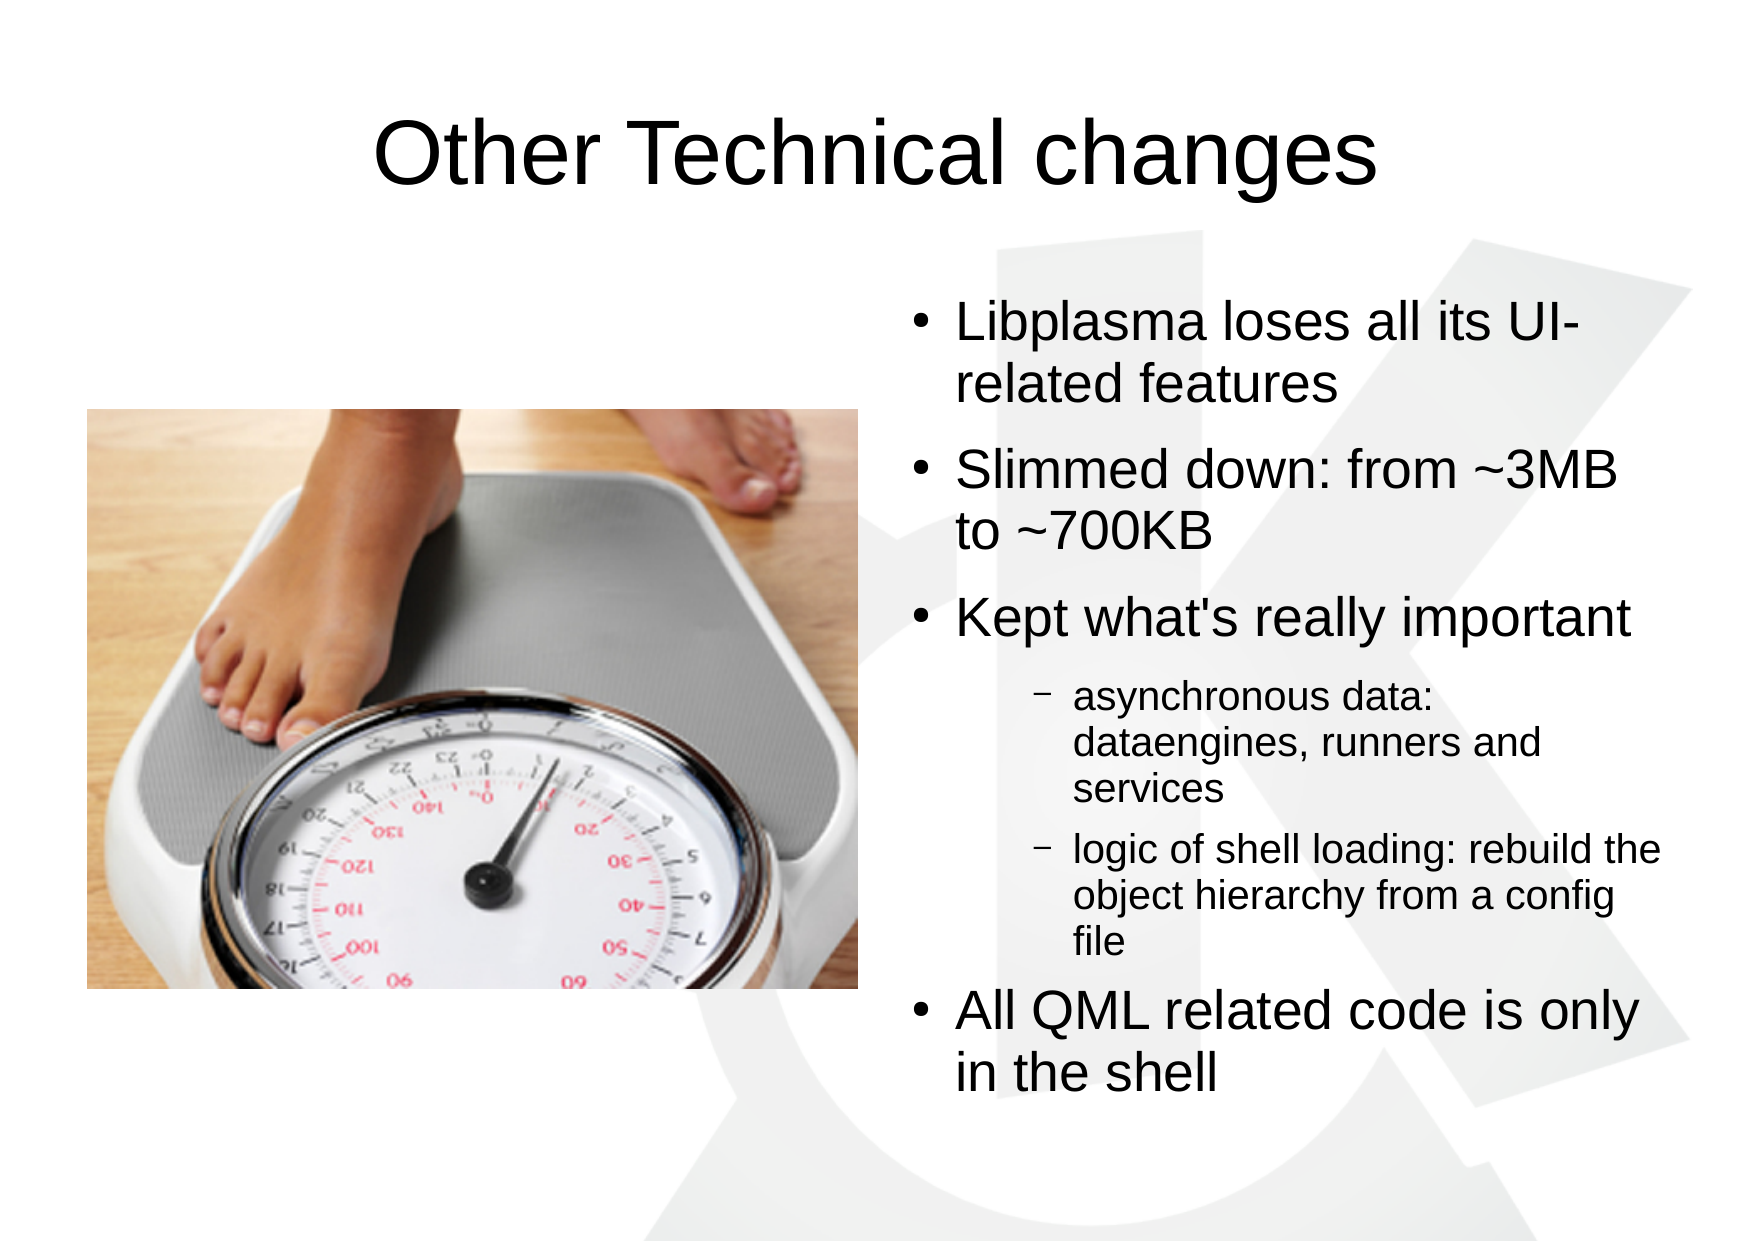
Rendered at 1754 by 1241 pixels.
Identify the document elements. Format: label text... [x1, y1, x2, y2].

picture [87, 230, 1693, 1241]
list Libplasma loses all its UI-related features Slimmed down: from ~3MB to ~700KB Kept what's really important asynchronous data: dataengines, runners and services logic of shell loading: rebuild the object hierarchy from a config file All QML related code is only in the shell [896, 290, 1667, 1109]
title Other Technical changes [87, 49, 1667, 257]
